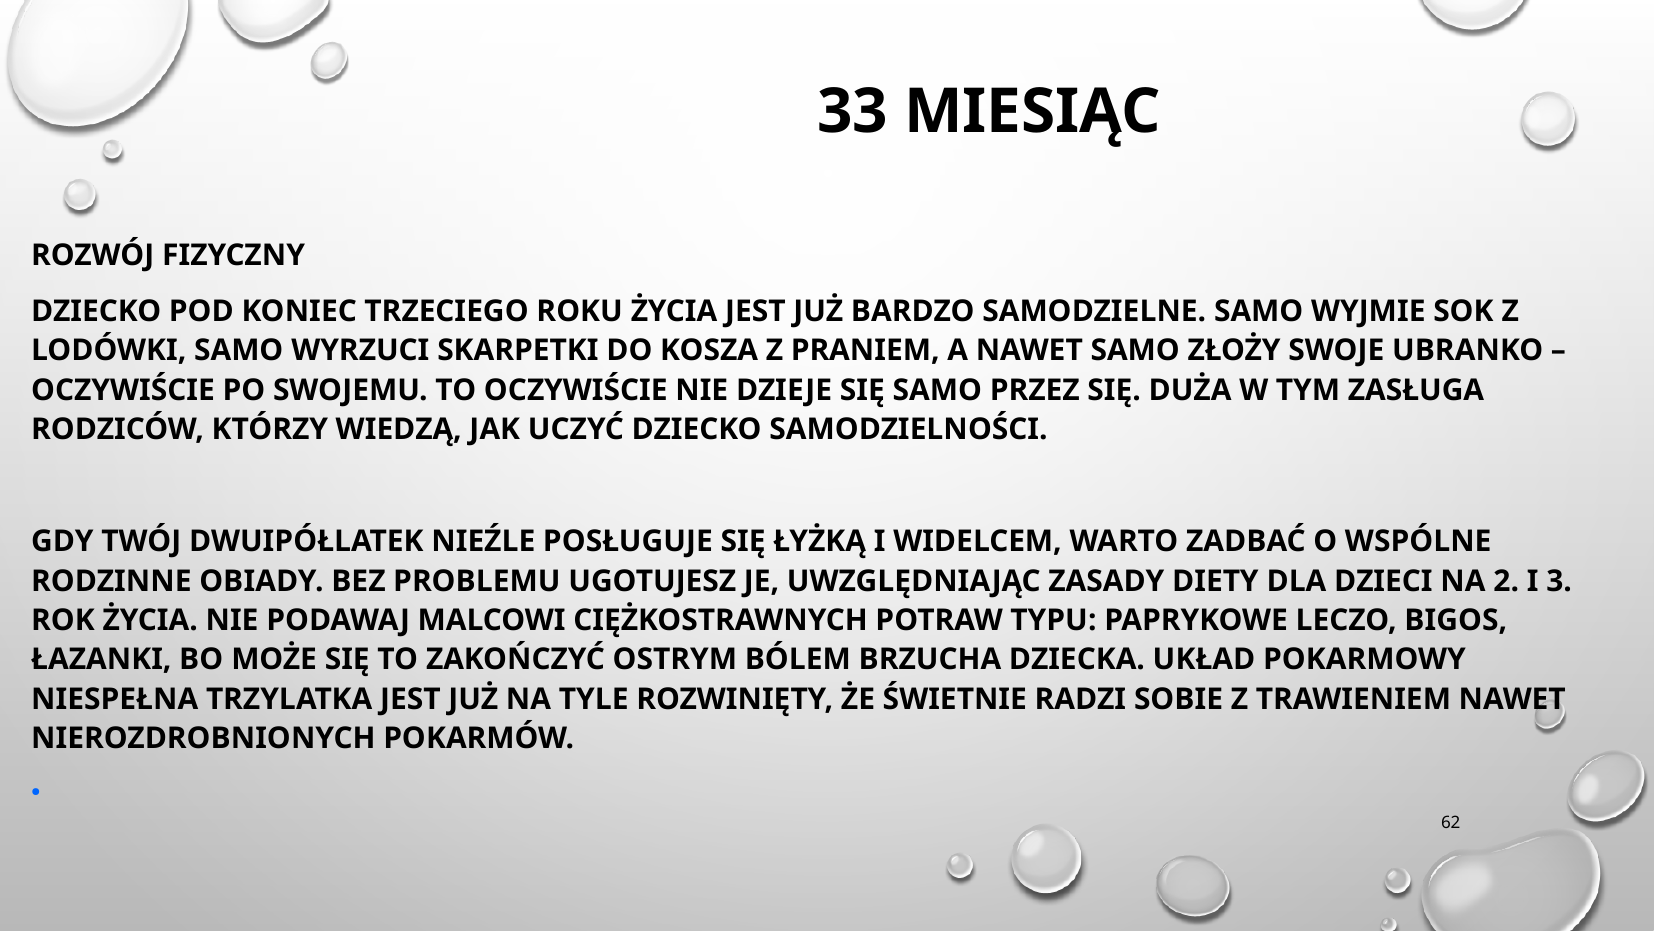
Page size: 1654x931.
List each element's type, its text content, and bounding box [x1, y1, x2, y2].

list Rozwój fizyczny Dziecko pod koniec trzeciego roku życia jest już bardzo samodzielne. Samo wyjmie sok z lodówki, samo wyrzuci skarpetki do kosza z praniem, a nawet samo złoży swoje ubranko – oczywiście po swojemu. To oczywiście nie dzieje się samo przez się. Duża w tym zasługa rodziców, którzy wiedzą, jak uczyć dziecko samodzielności. Gdy twój dwuipółlatek nieźle posługuje się łyżką i widelcem, warto zadbać o wspólne rodzinne obiady. Bez problemu ugotujesz je, uwzględniając zasady diety dla dzieci na 2. i 3. rok życia. Nie podawaj malcowi ciężkostrawnych potraw typu: paprykowe leczo, bigos, łazanki, bo może się to zakończyć ostrym bólem brzucha dziecka. Układ pokarmowy niespełna trzylatka jest już na tyle rozwinięty, że świetnie radzi sobie z trawieniem nawet nierozdrobnionych pokarmów. [16, 224, 1654, 764]
text_box [1426, 798, 1530, 848]
title 33 miesiąc [324, 35, 1654, 190]
